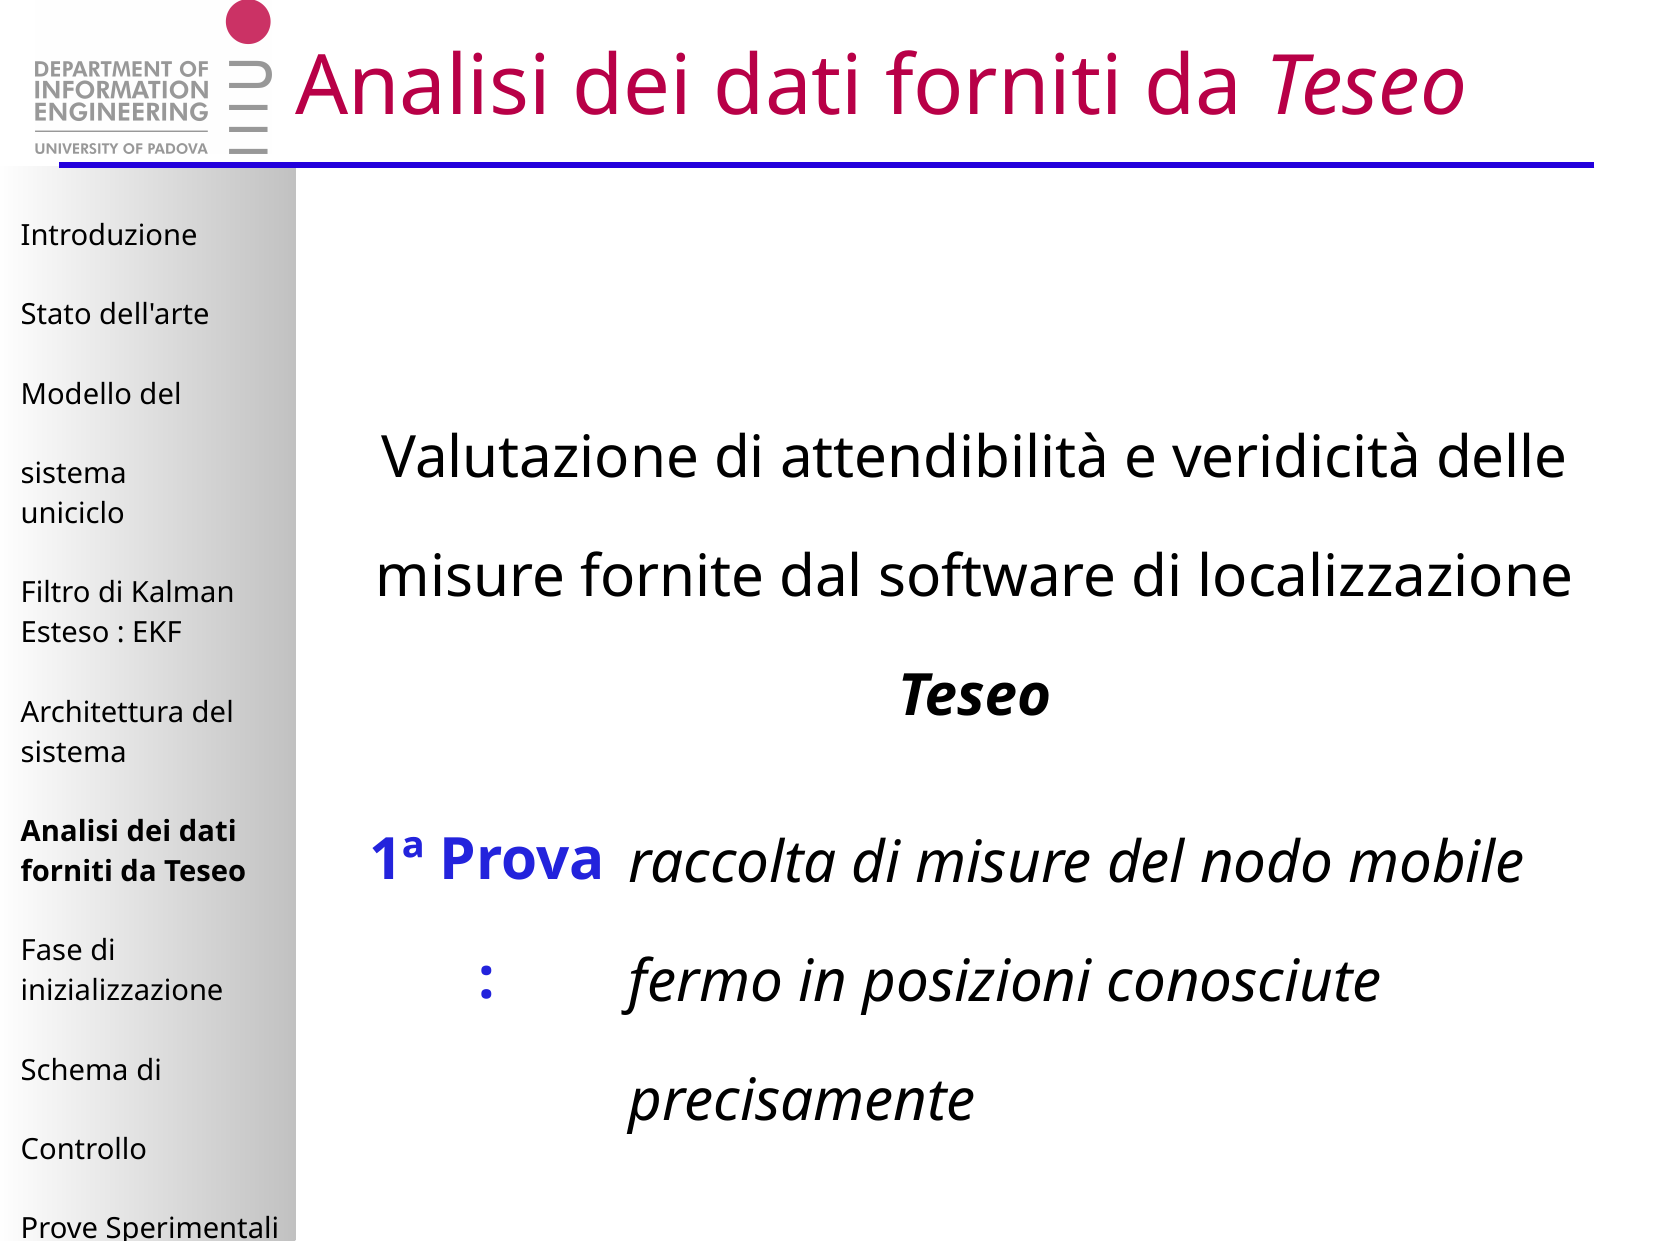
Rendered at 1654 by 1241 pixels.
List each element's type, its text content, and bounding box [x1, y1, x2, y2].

text_box Valutazione di attendibilità e veridicità delle misure fornite dal software di localizzazione Teseo [354, 368, 1595, 544]
text_box Introduzione Stato dell'arte Modello del sistema uniciclo Filtro di Kalman Esteso : EKF Architettura del sistema Analisi dei dati forniti da Teseo Fase di inizializzazione Schema di Controllo Prove Sperimentali Conclusioni Sviluppi futuri [5, 206, 302, 1211]
picture [35, 0, 272, 154]
title Analisi dei dati forniti da Teseo [295, 16, 1595, 148]
text_box raccolta di misure del nodo mobile fermo in posizioni conosciute precisamente [614, 773, 1608, 937]
text_box 1ª Prova : [354, 769, 621, 845]
